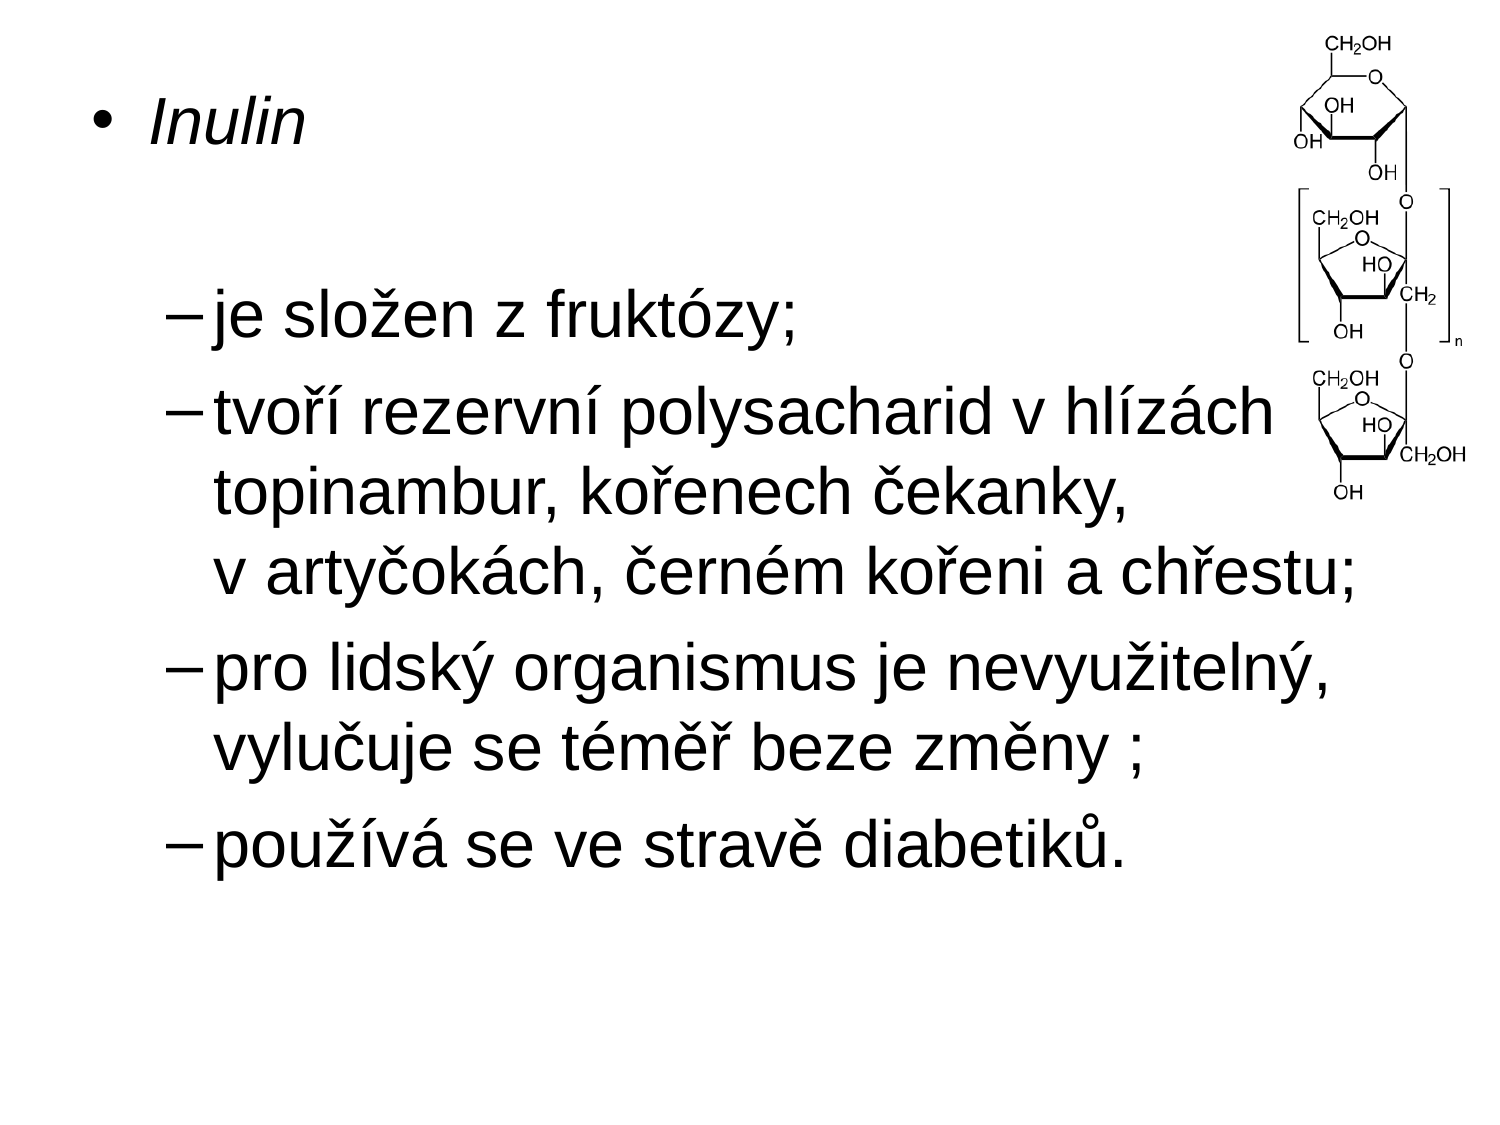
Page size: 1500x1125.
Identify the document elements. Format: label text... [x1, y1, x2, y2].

list Inulin je složen z fruktózy; tvoří rezervní polysacharid v hlízách topinambur, kořenech čekanky, v artyčokách, černém kořeni a chřestu; pro lidský organismus je nevyužitelný, vylučuje se téměř beze změny ; používá se ve stravě diabetiků. [76, 70, 1427, 1010]
picture [1289, 23, 1469, 511]
